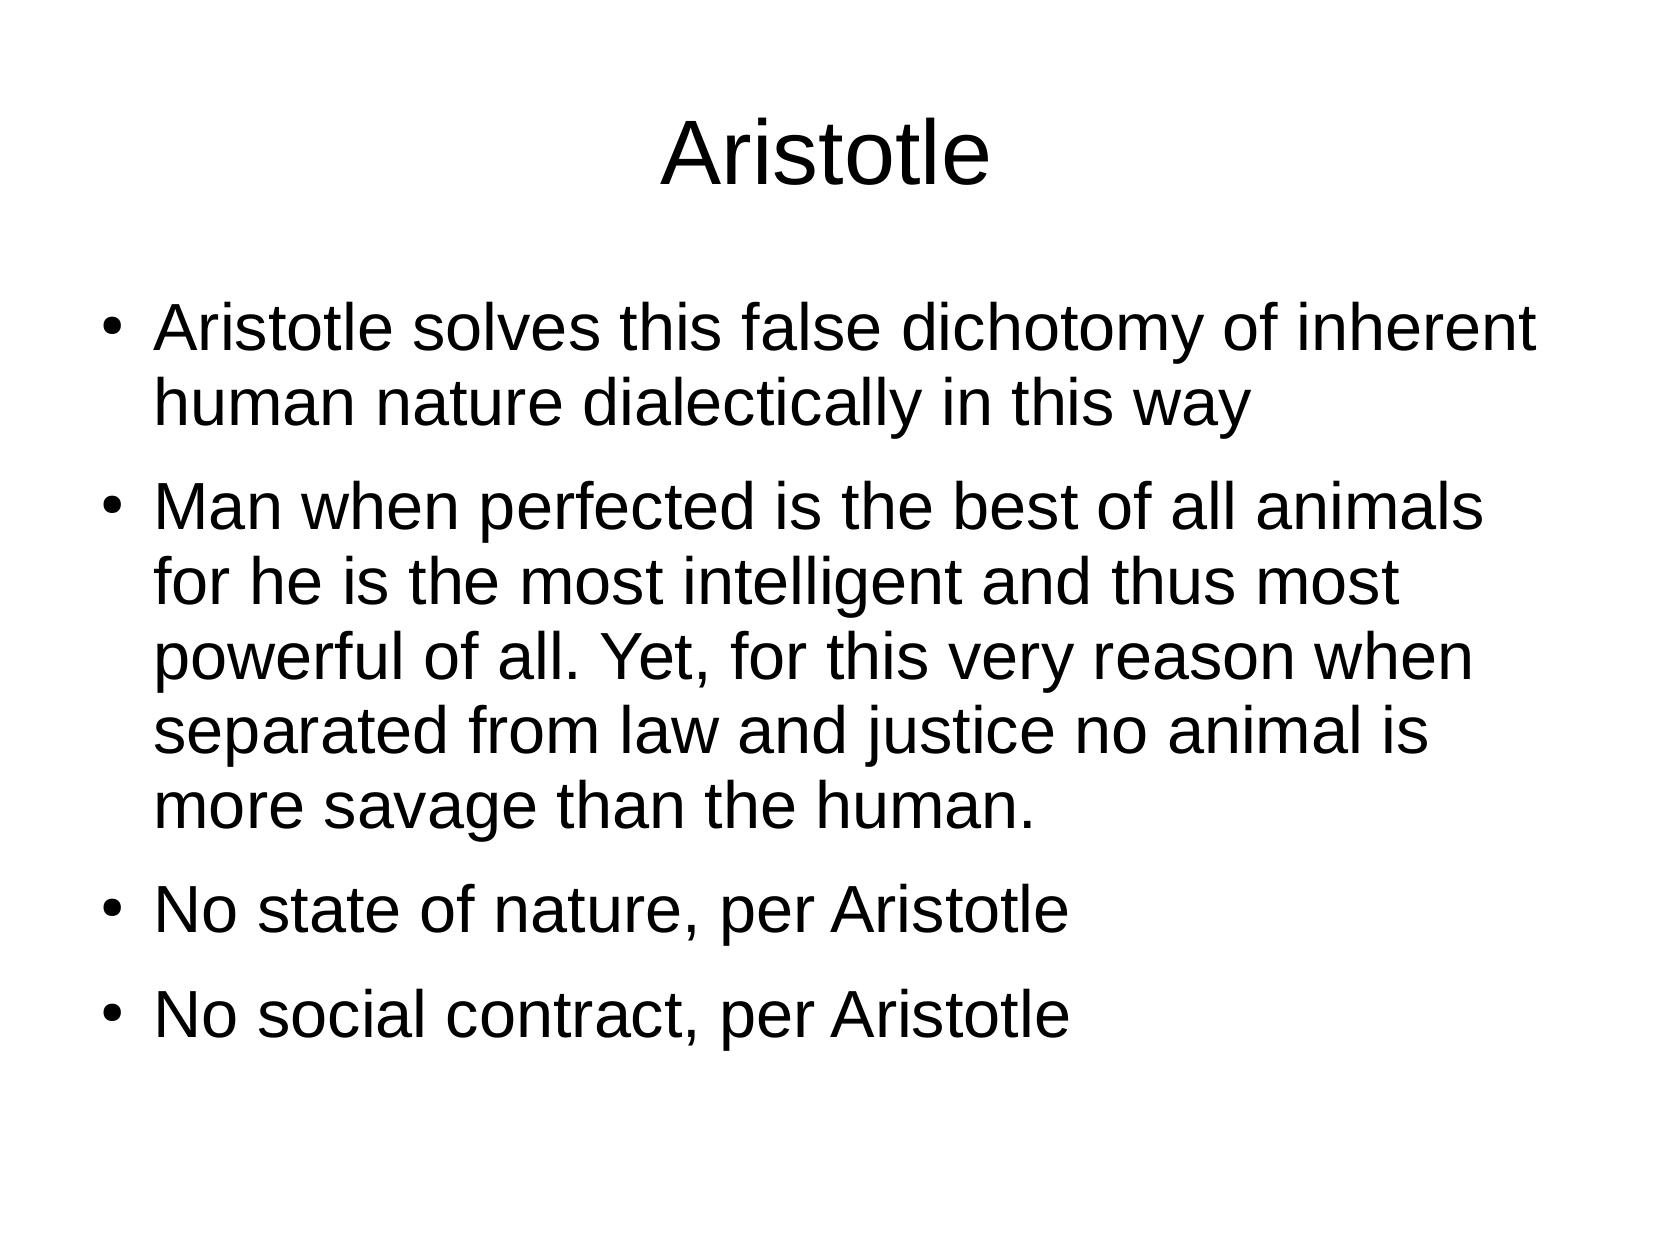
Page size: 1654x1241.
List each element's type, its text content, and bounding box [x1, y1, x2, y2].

list Aristotle solves this false dichotomy of inherent human nature dialectically in this way Man when perfected is the best of all animals for he is the most intelligent and thus most powerful of all. Yet, for this very reason when separated from law and justice no animal is more savage than the human. No state of nature, per Aristotle No social contract, per Aristotle [82, 290, 1571, 1109]
title Aristotle [82, 49, 1571, 257]
